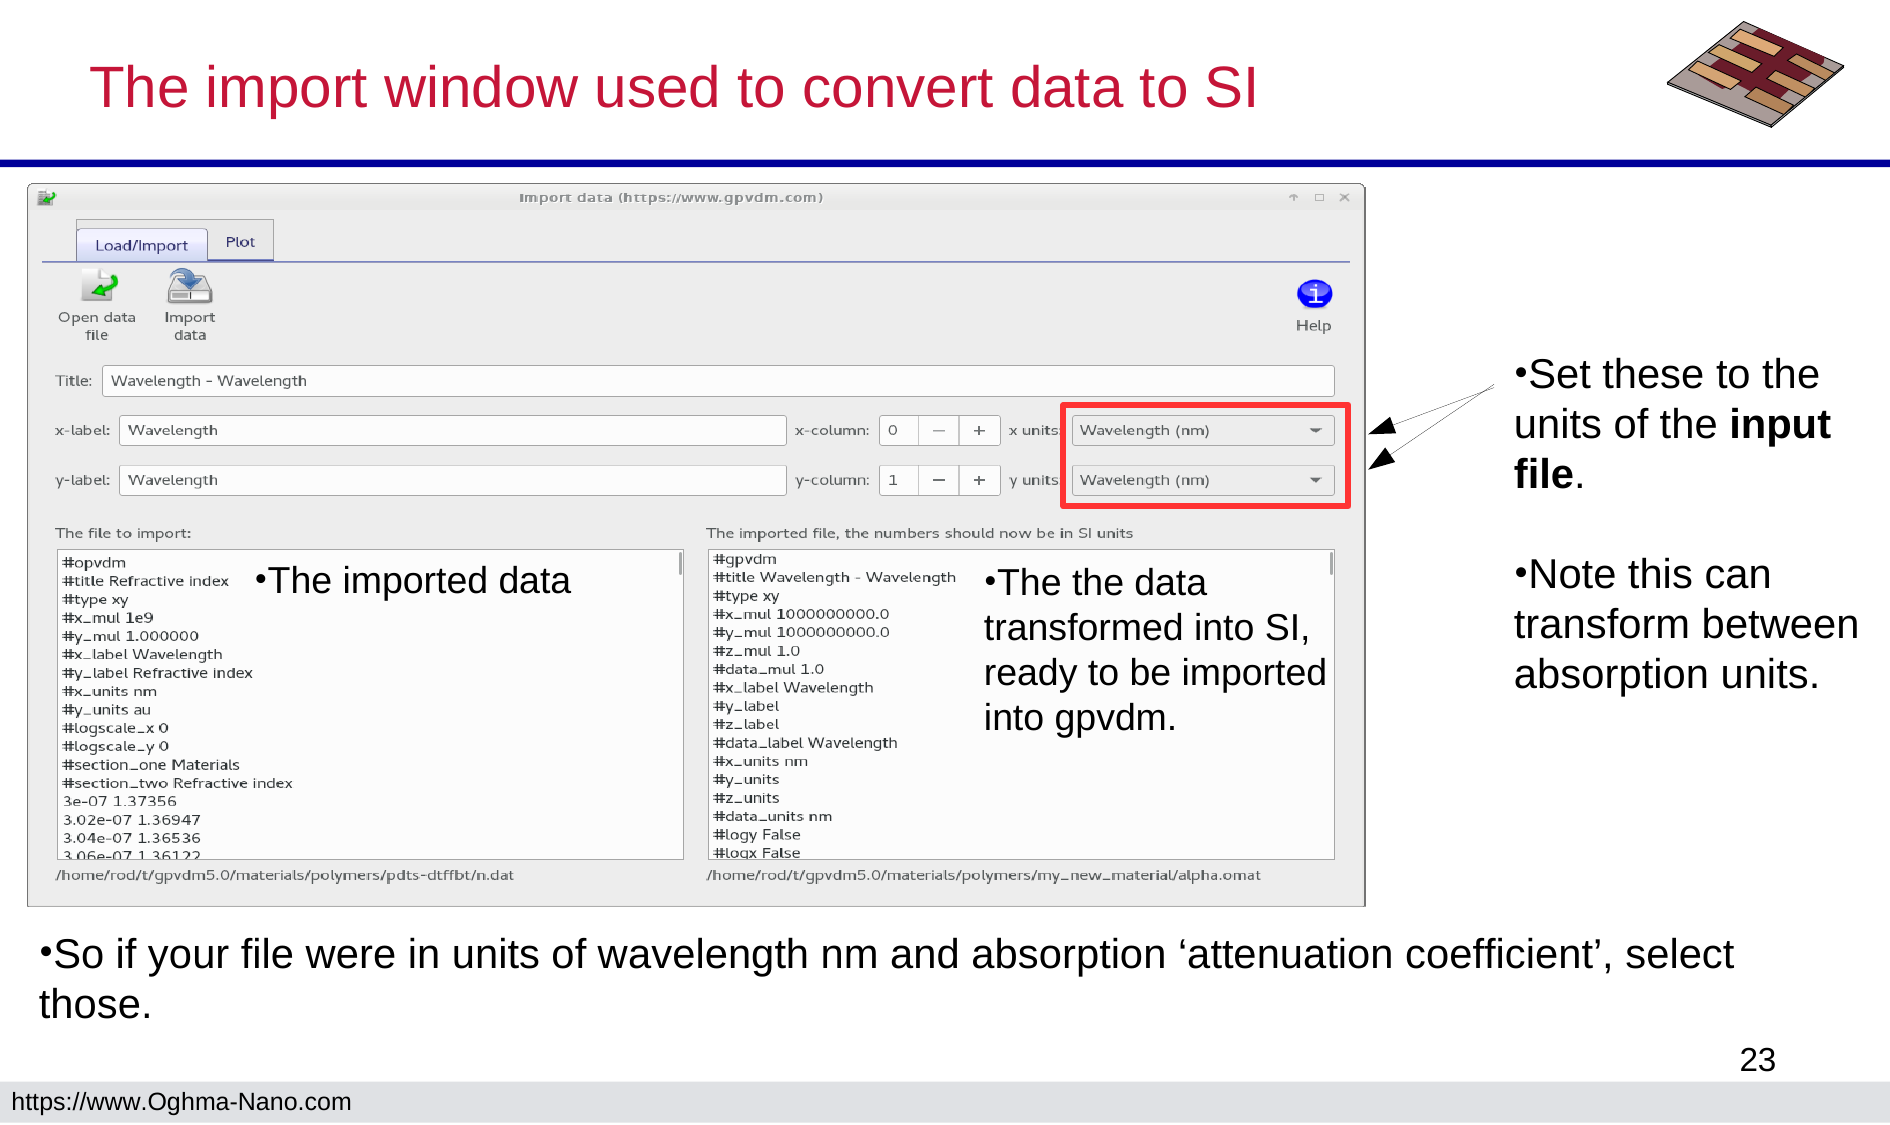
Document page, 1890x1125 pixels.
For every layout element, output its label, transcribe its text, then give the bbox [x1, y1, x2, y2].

text_box The the data transformed into SI, ready to be imported into gpvdm. [969, 550, 1368, 791]
text_box Set these to the units of the input file. Note this can transform between absorption units. [1499, 339, 1876, 755]
picture [27, 183, 1366, 907]
text_box So if your file were in units of wavelength nm and absorption ‘attenuation coefficient’, select those. [24, 919, 1803, 1085]
text_box The imported data [239, 549, 839, 664]
title The import window used to convert data to SI [74, 34, 1634, 140]
text_box <number> [1724, 1030, 1890, 1101]
